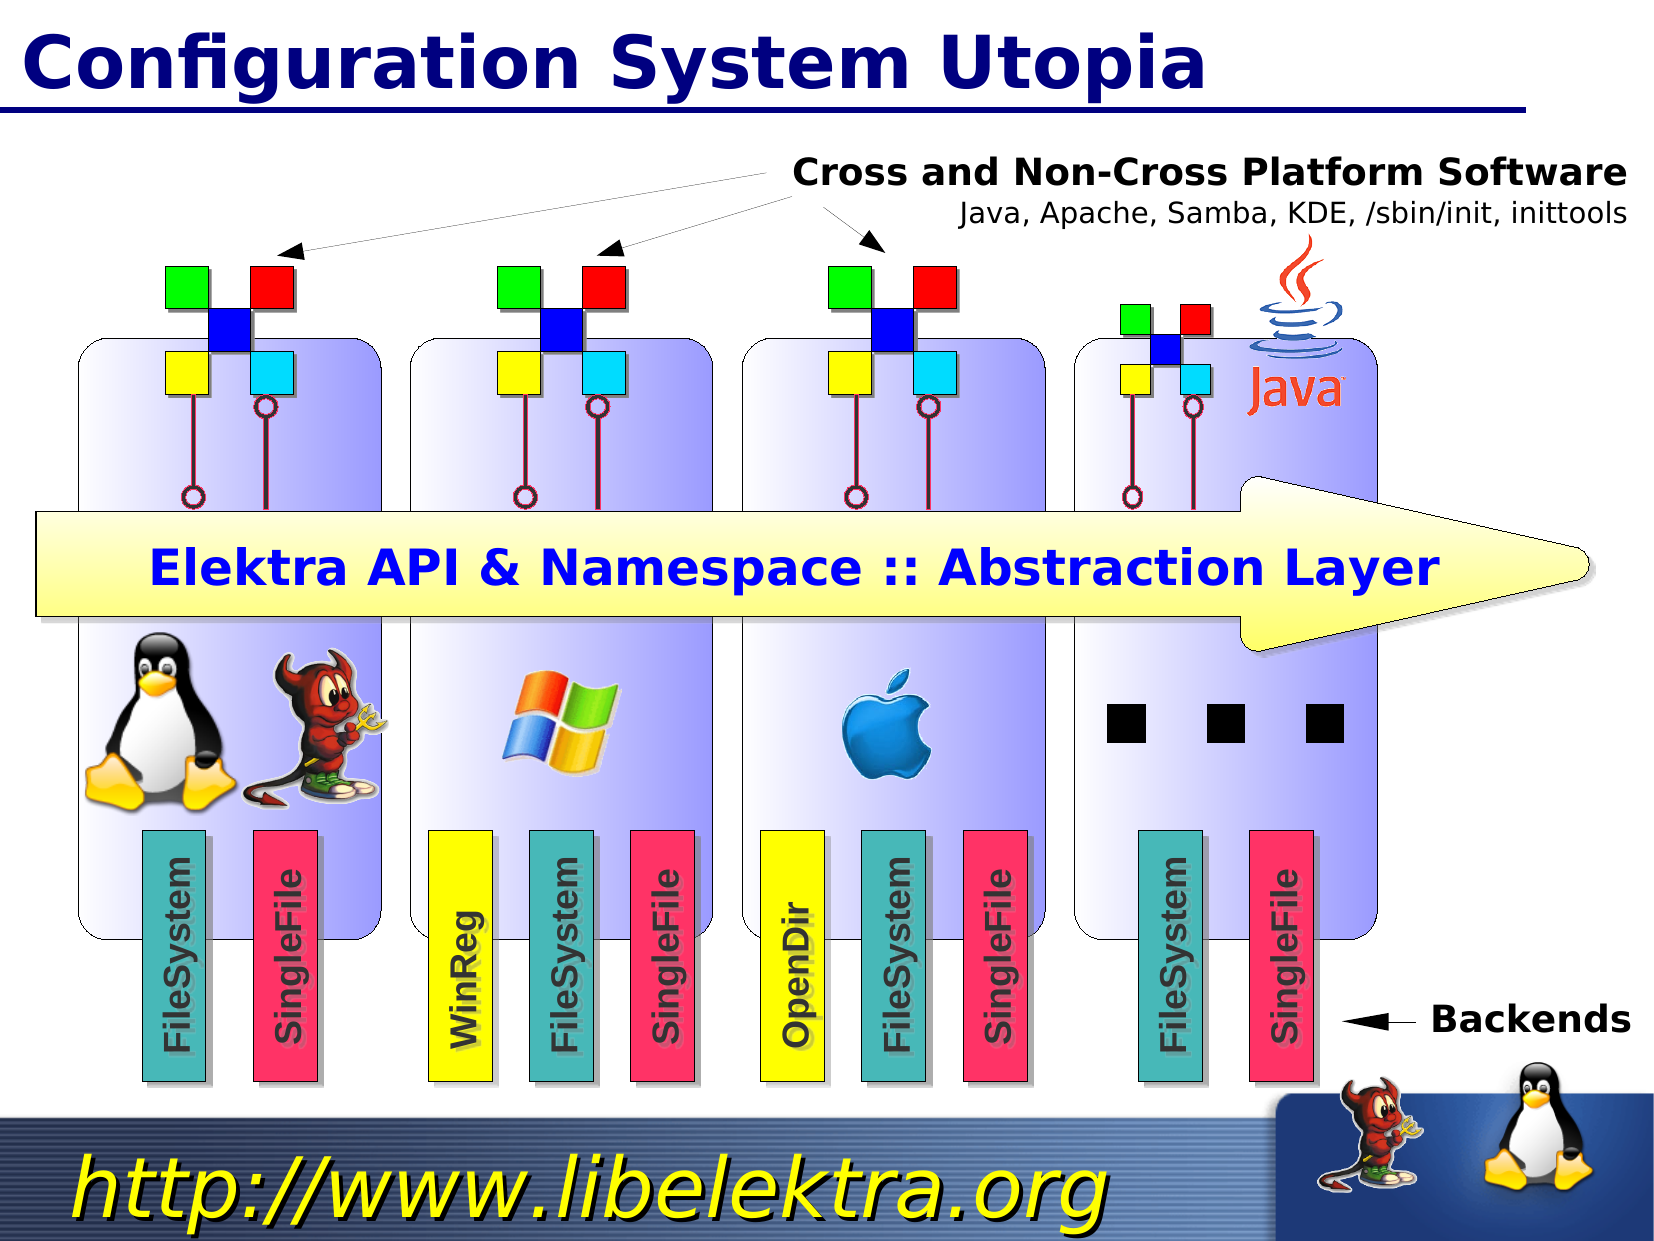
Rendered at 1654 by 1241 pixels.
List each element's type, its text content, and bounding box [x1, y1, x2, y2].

text_box FileSystem [872, 855, 917, 1055]
text_box SingleFile [973, 865, 1018, 1046]
picture [71, 631, 389, 816]
picture [502, 670, 622, 777]
text_box OpenDir [771, 862, 815, 1050]
text_box WinReg [439, 862, 483, 1050]
text_box FileSystem [1149, 855, 1193, 1055]
text_box FileSystem [540, 855, 584, 1055]
text_box FileSystem [152, 855, 197, 1055]
text_box SingleFile [641, 865, 685, 1046]
text_box Elektra API & Namespace :: Abstraction Layer [148, 534, 1477, 595]
picture [0, 1061, 1654, 1241]
text_box Configuration System Utopia [21, 14, 1611, 111]
picture [1246, 233, 1346, 416]
text_box SingleFile [1260, 865, 1304, 1046]
text_box Backends [1430, 994, 1633, 1039]
text_box [35, 266, 1590, 1082]
text_box SingleFile [264, 865, 308, 1046]
picture [841, 667, 932, 780]
text_box [78, 810, 382, 1082]
text_box Cross and Non-Cross Platform Software Java, Apache, Samba, KDE, /sbin/init, inittools [791, 147, 1629, 229]
